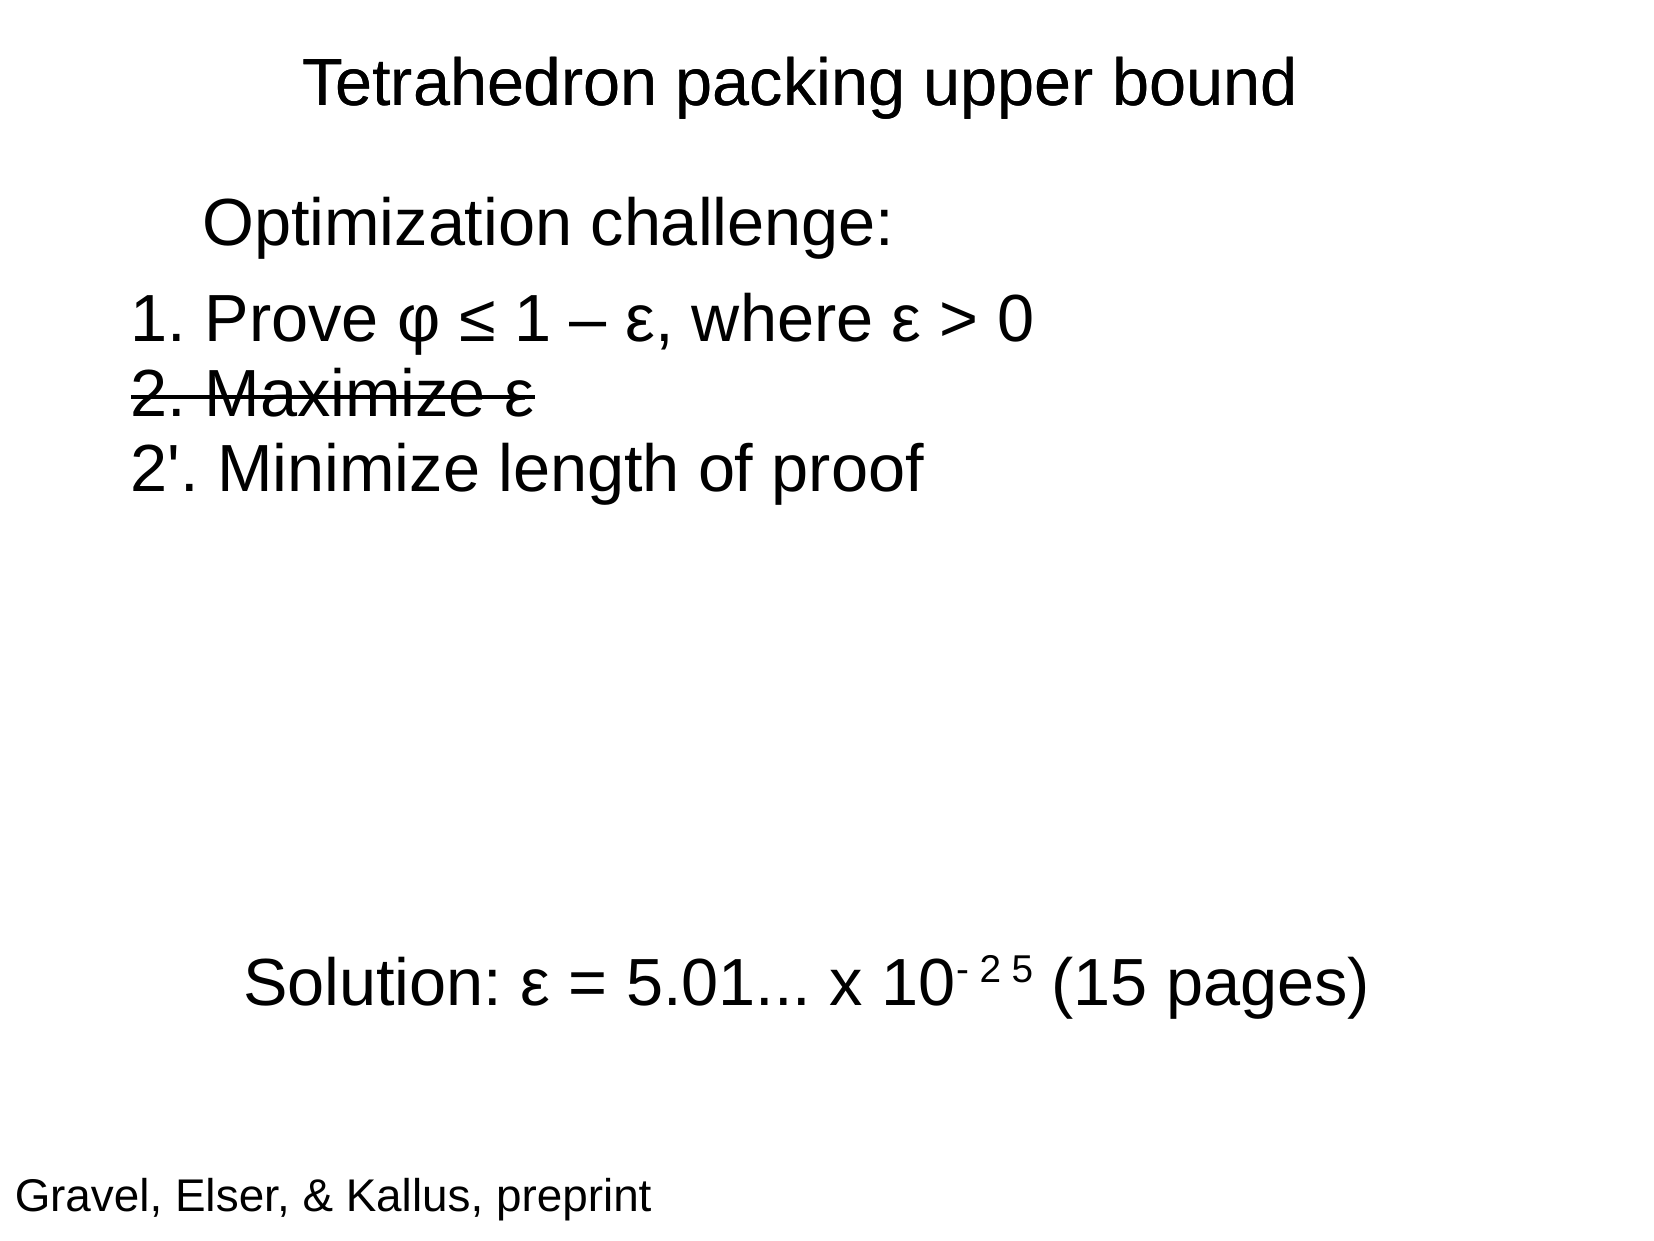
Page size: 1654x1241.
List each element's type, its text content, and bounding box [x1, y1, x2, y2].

text_box Gravel, Elser, & Kallus, preprint [0, 1162, 667, 1229]
text_box Optimization challenge: [187, 177, 976, 268]
text_box 1. Prove φ ≤ 1 – ε, where ε > 0 2. Maximize ε 2'. Minimize length of proof [116, 273, 1601, 513]
text_box Solution: ε = 5.01... x 10- 2 5 (15 pages) [228, 937, 1426, 1030]
text_box Tetrahedron packing upper bound [287, 37, 1372, 128]
